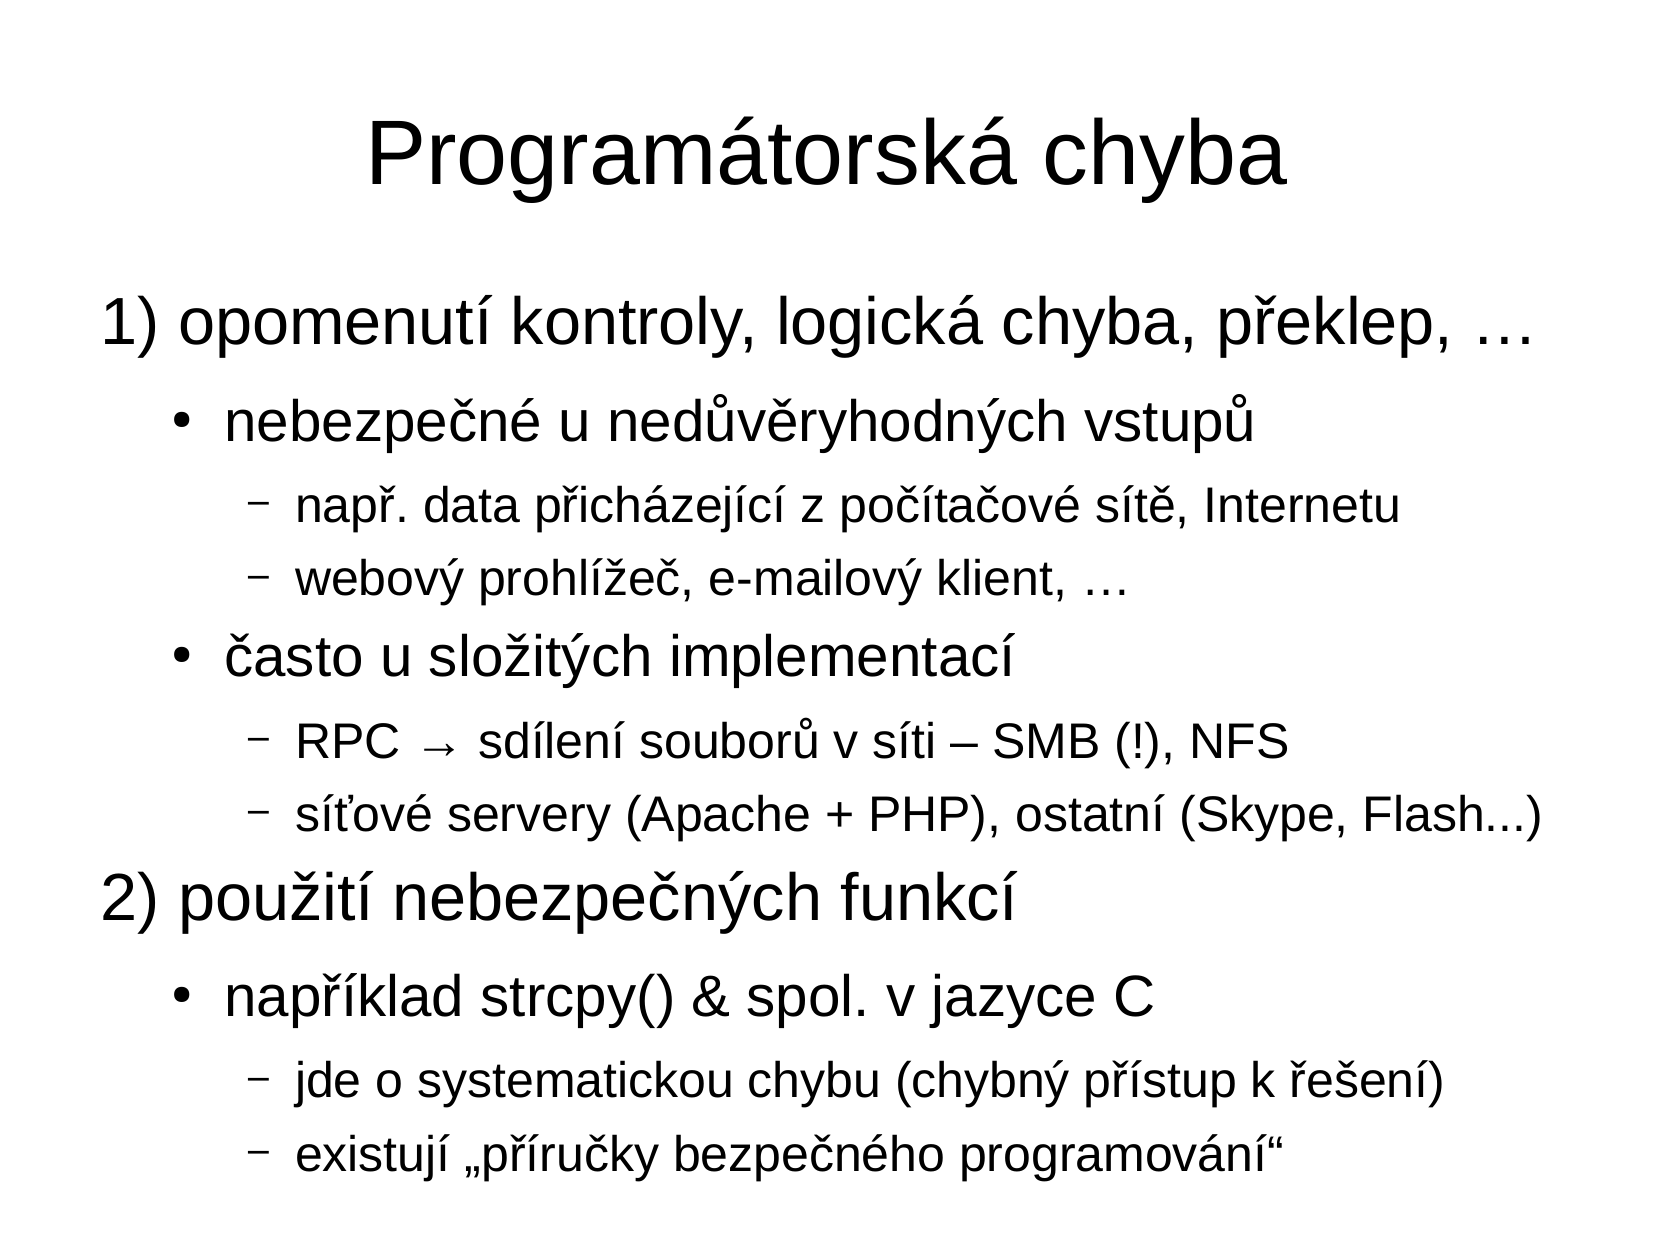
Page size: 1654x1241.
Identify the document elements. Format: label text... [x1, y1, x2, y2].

title Programátorská chyba [82, 56, 1571, 250]
list opomenutí kontroly, logická chyba, překlep, … nebezpečné u nedůvěryhodných vstupů např. data přicházející z počítačové sítě, Internetu webový prohlížeč, e-mailový klient, … často u složitých implementací RPC → sdílení souborů v síti – SMB (!), NFS síťové servery (Apache + PHP), ostatní (Skype, Flash...) použití nebezpečných funkcí například strcpy() & spol. v jazyce C jde o systematickou chybu (chybný přístup k řešení) existují „příručky bezpečného programování“ [82, 284, 1571, 1182]
